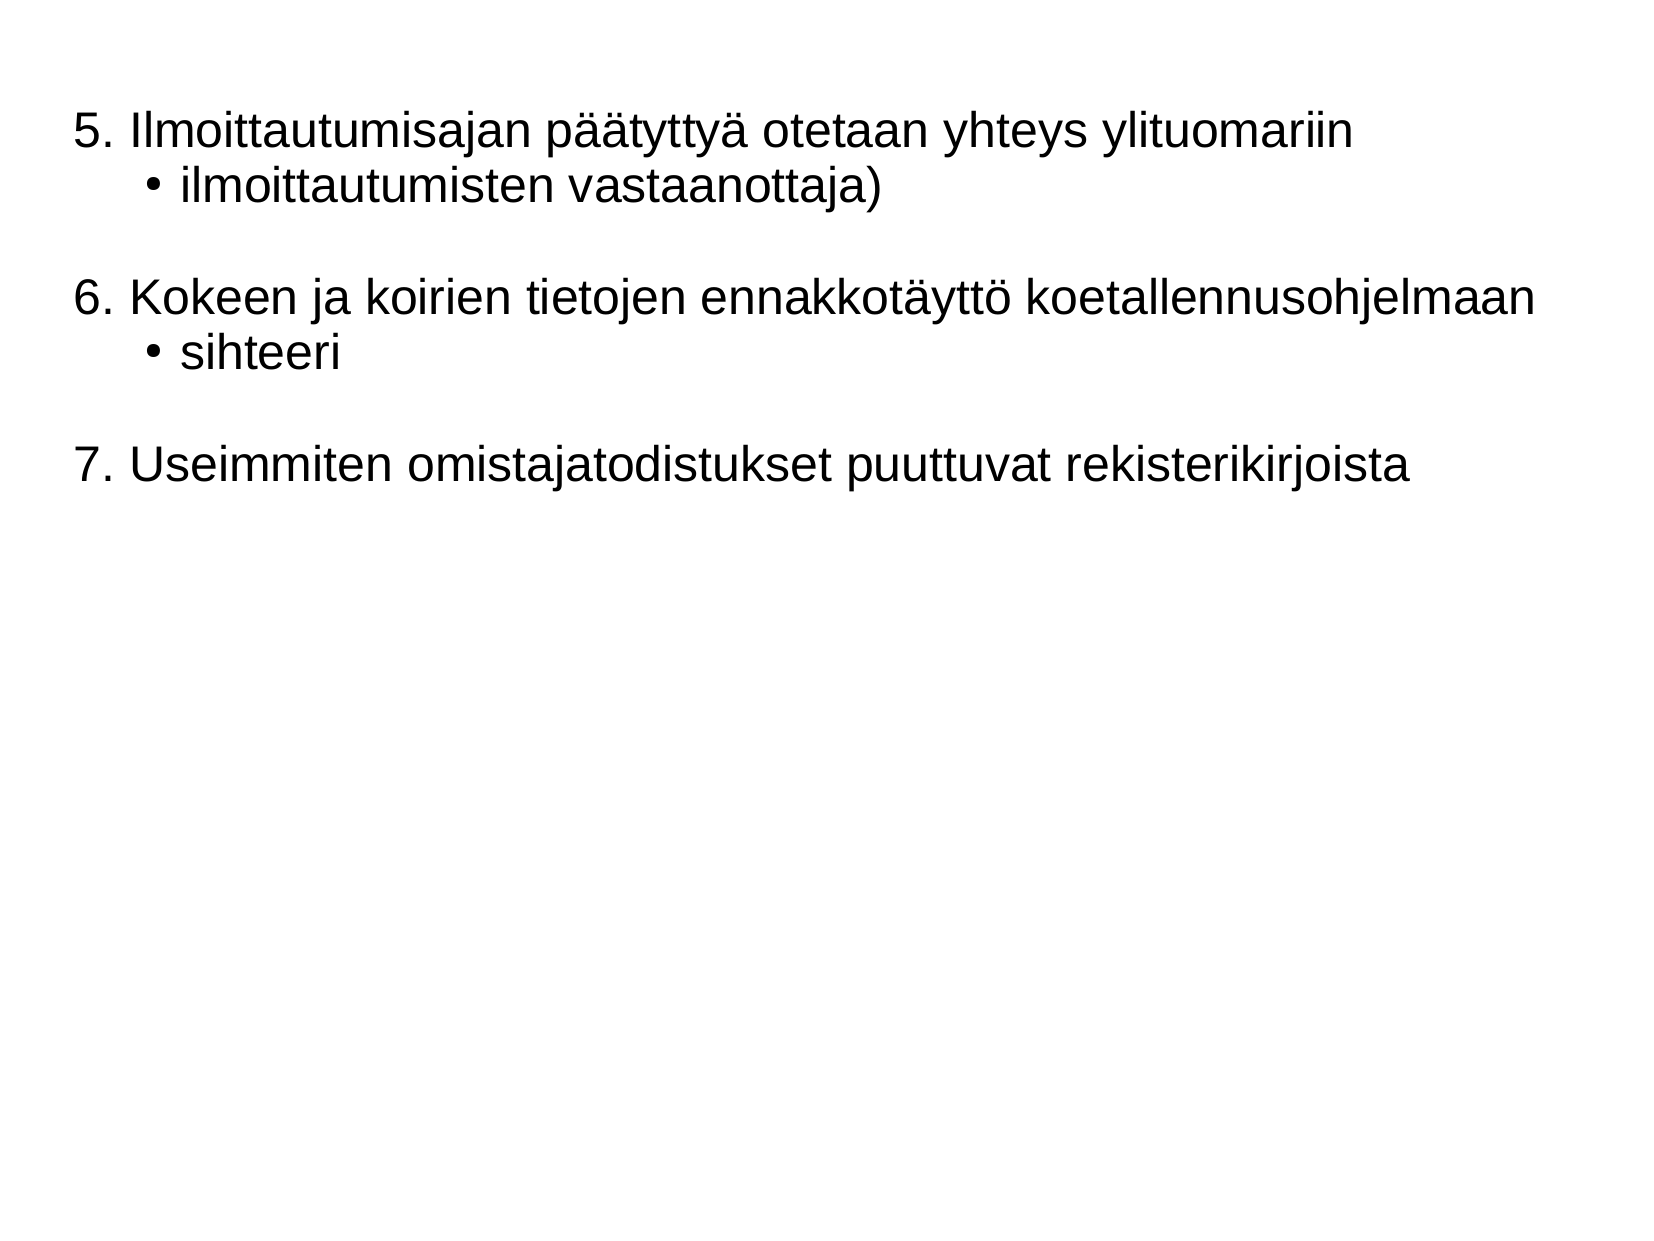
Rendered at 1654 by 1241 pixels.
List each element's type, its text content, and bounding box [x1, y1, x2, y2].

text_box 5. Ilmoittautumisajan päätyttyä otetaan yhteys ylituomariin ilmoittautumisten vastaanottaja) 6. Kokeen ja koirien tietojen ennakkotäyttö koetallennusohjelmaan sihteeri 7. Useimmiten omistajatodistukset puuttuvat rekisterikirjoista [23, 94, 1619, 556]
